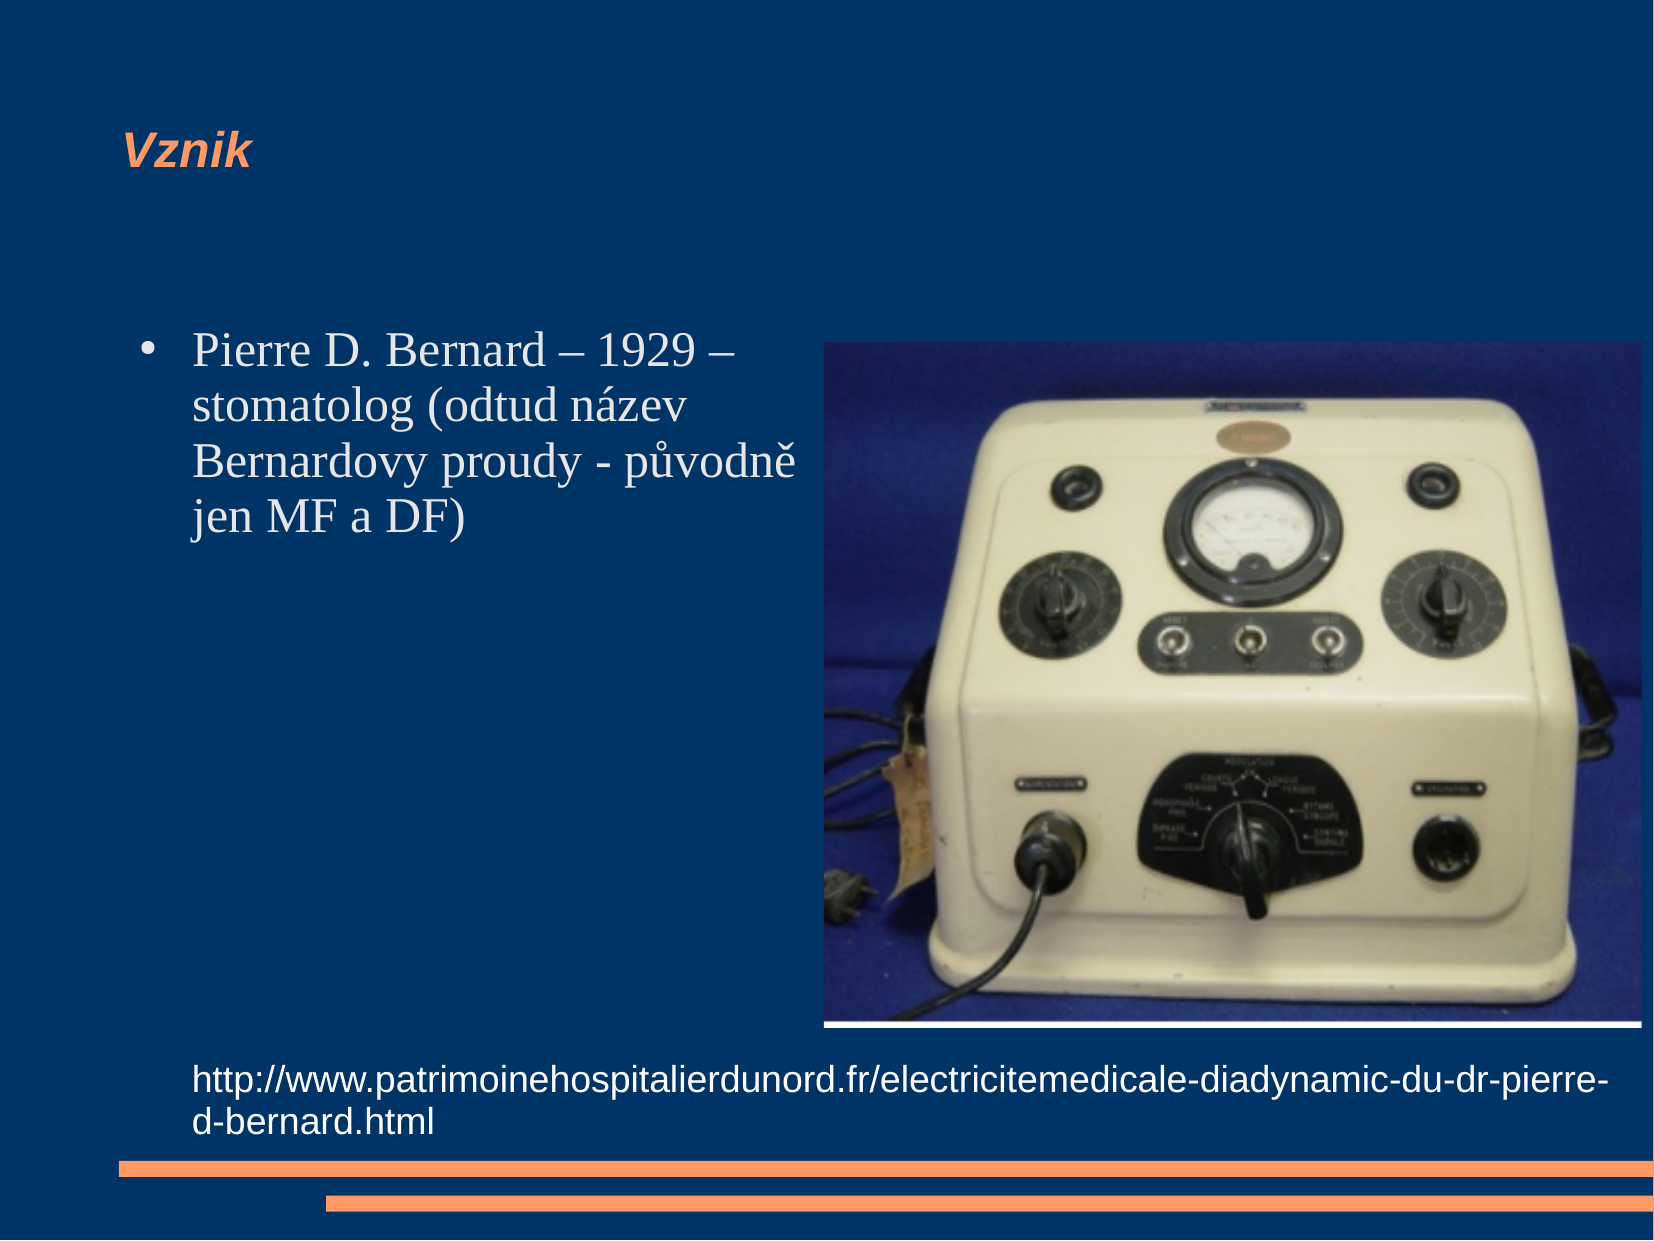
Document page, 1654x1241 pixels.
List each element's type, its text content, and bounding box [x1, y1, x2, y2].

picture [823, 342, 1642, 1028]
title Vznik [121, 46, 1534, 254]
text_box http://www.patrimoinehospitalierdunord.fr/electricitemedicale-diadynamic-du-dr-pierre-d-bernard.html [177, 1051, 1654, 1151]
list Pierre D. Bernard – 1929 – stomatolog (odtud název Bernardovy proudy - původně jen MF a DF) [121, 322, 824, 1132]
